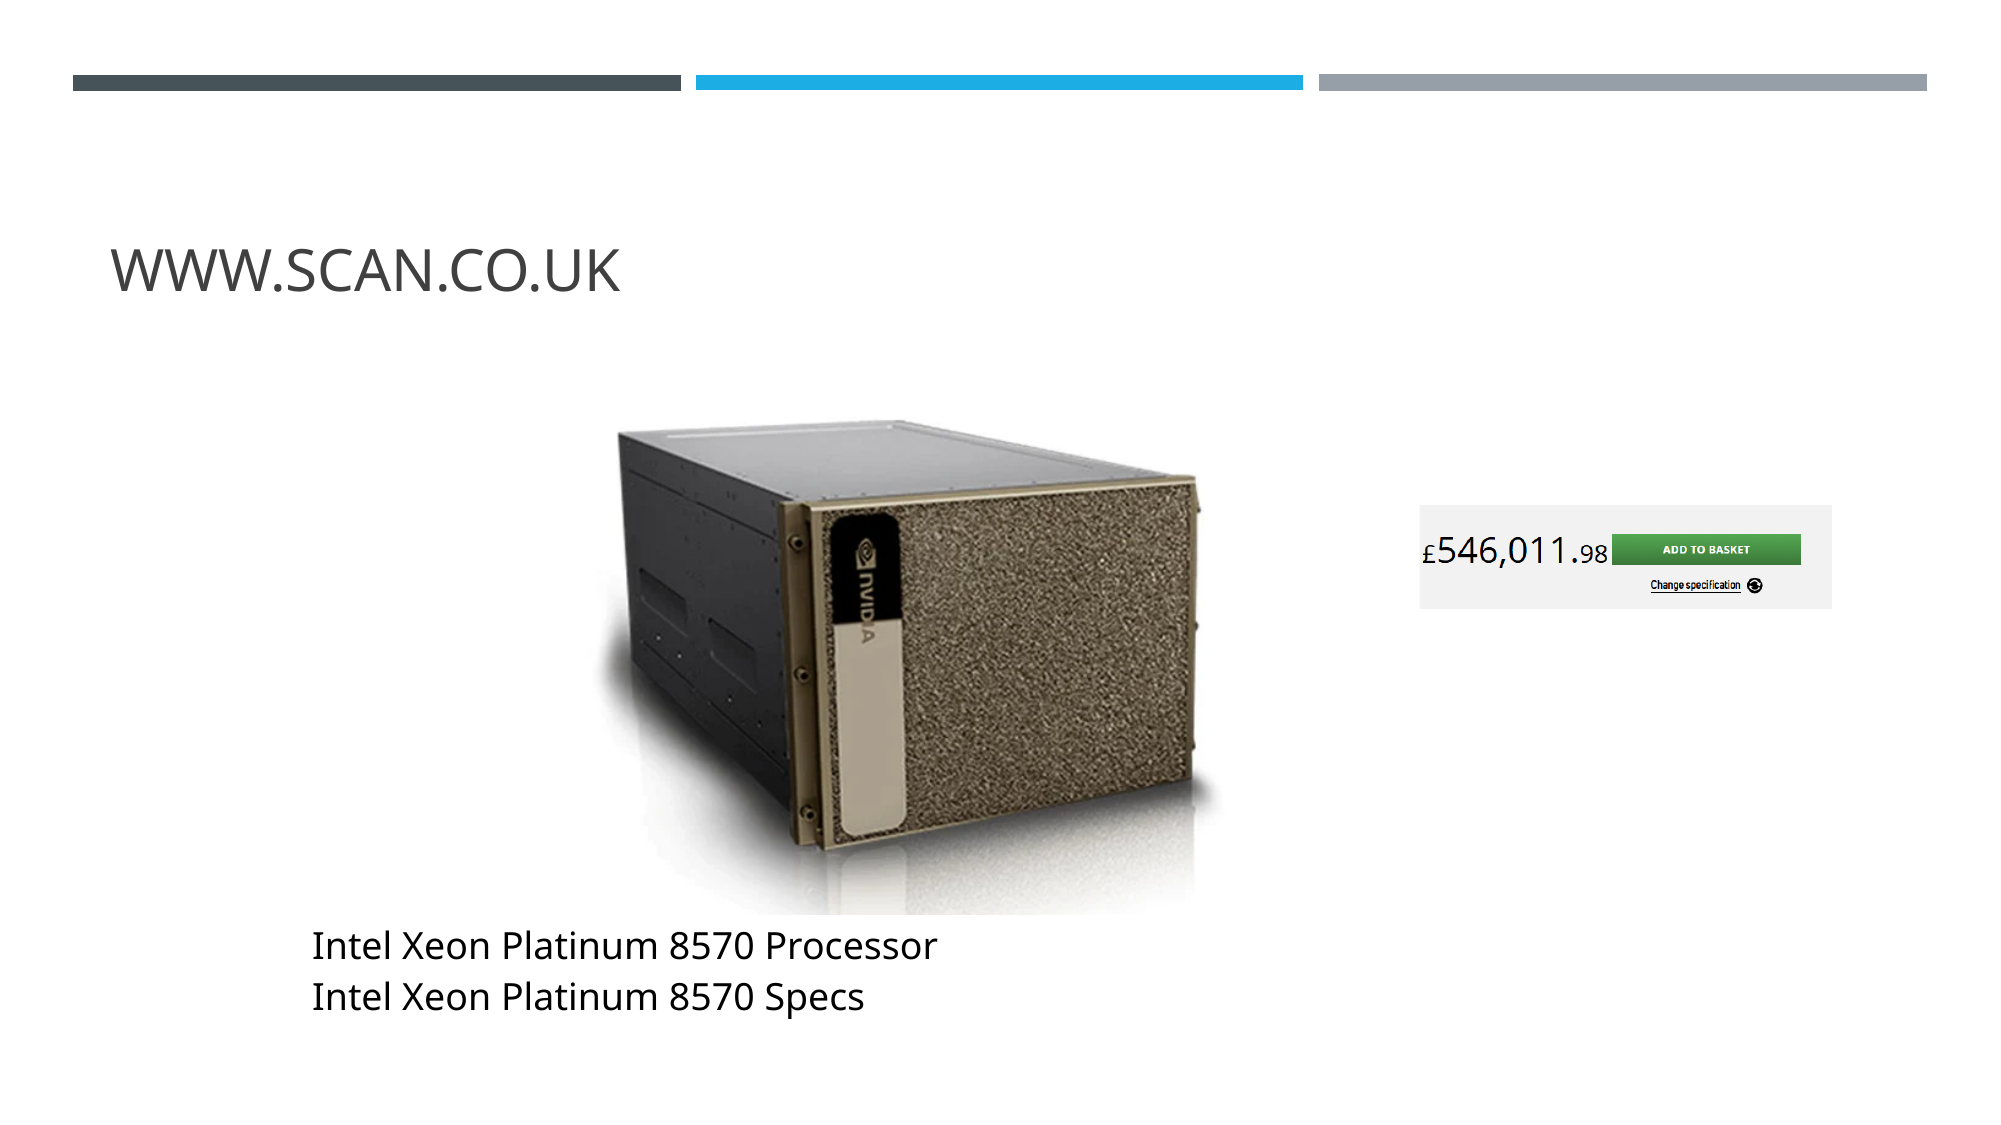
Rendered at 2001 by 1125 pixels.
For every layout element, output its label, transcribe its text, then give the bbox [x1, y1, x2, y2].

text_box Intel Xeon Platinum 8570 Processor Intel Xeon Platinum 8570 Specs [296, 914, 1171, 1021]
picture [1419, 476, 1841, 609]
picture [462, 318, 1283, 915]
title www.scan.co.uk [95, 115, 1905, 311]
